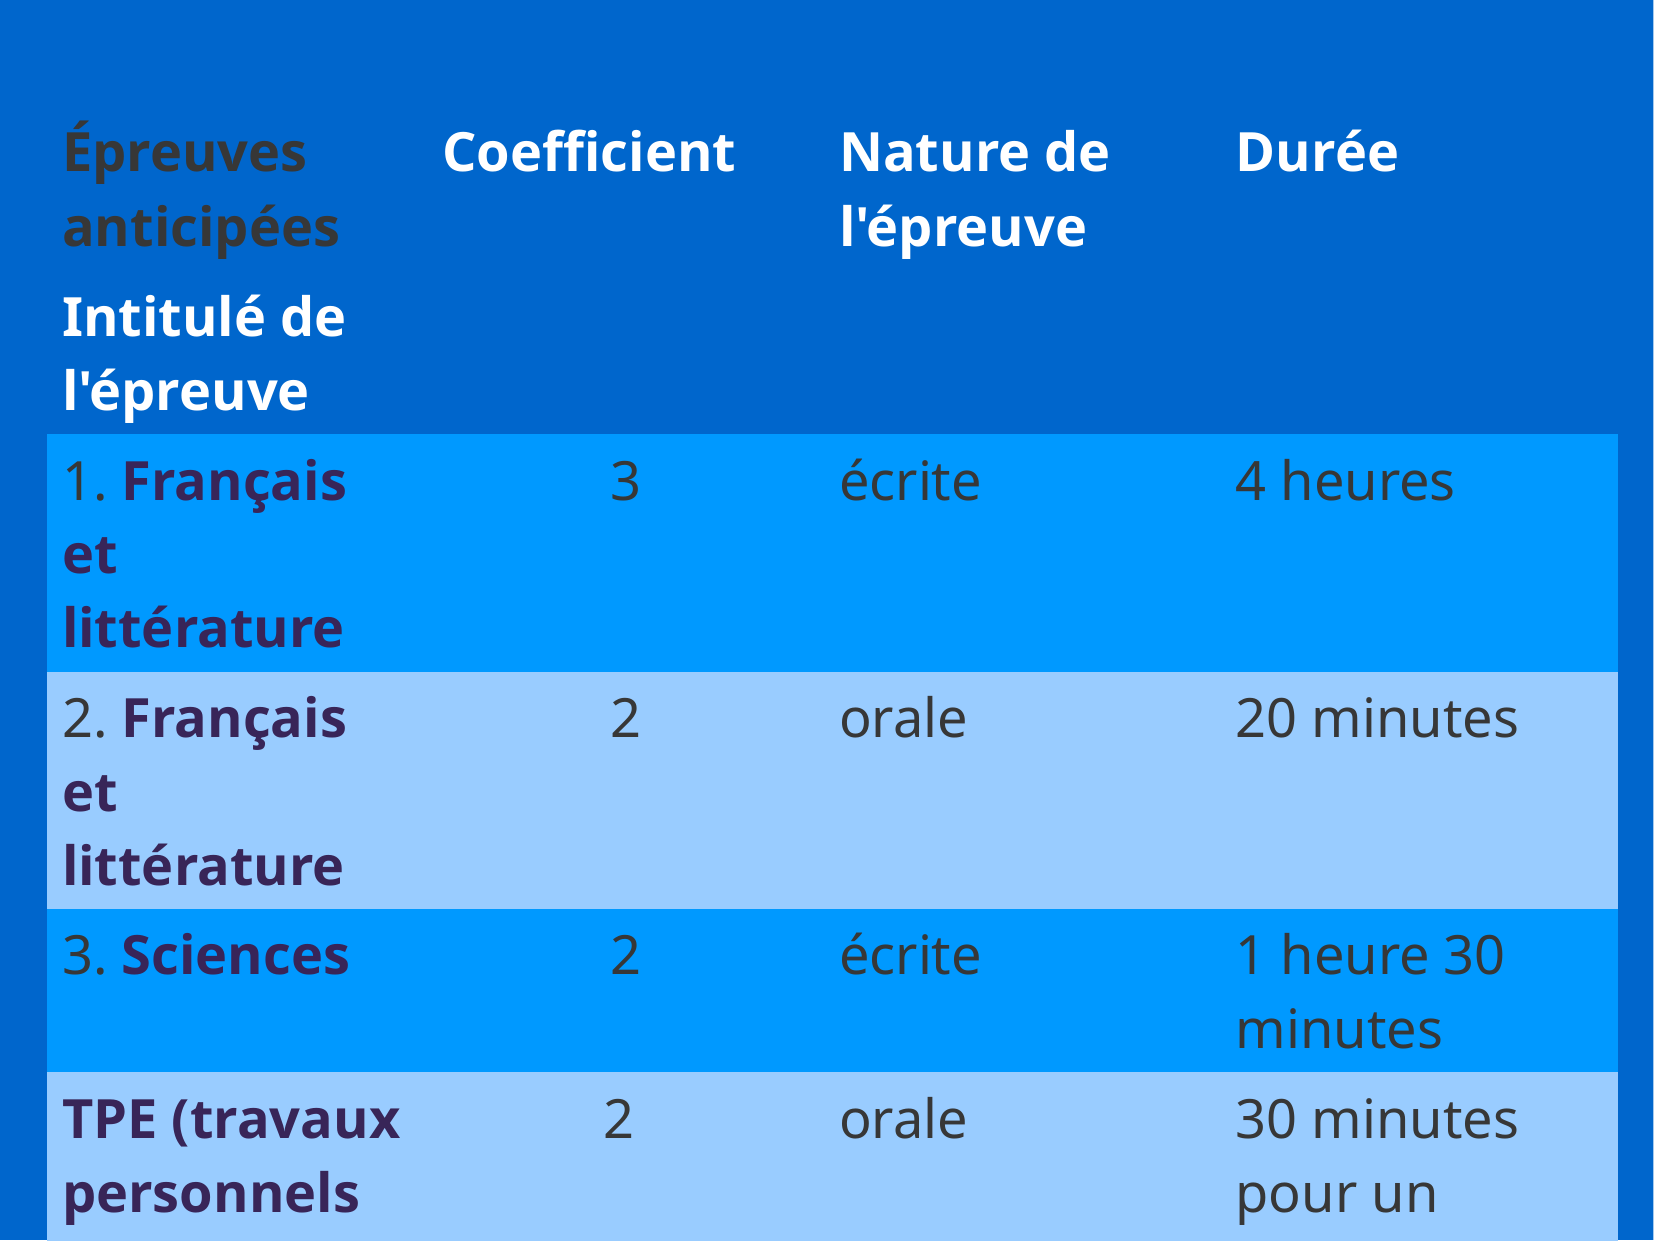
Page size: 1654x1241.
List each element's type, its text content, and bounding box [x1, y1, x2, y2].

table_cell TPE (travaux personnels encadrés) [47, 1072, 428, 1241]
table_header Coefficient [428, 106, 824, 434]
table_cell 2 [428, 909, 824, 1072]
table_header Nature de l'épreuve [824, 106, 1221, 434]
table_cell 3 [428, 434, 824, 672]
table_cell 20 minutes [1221, 672, 1618, 909]
table_cell orale [824, 1072, 1221, 1241]
table_cell 1. Français et littérature [47, 434, 428, 672]
table_cell écrite [824, 434, 1221, 672]
table_cell 4 heures [1221, 434, 1618, 672]
table_header Durée [1221, 106, 1618, 434]
table_cell écrite [824, 909, 1221, 1072]
table_cell orale [824, 672, 1221, 909]
table_cell 2 [428, 672, 824, 909]
table_cell 30 minutes pour un groupe de 3 candidats [1221, 1072, 1618, 1241]
table_header Épreuves anticipées Intitulé de l'épreuve [47, 106, 428, 434]
table_cell 3. Sciences [47, 909, 428, 1072]
table_cell 2 [428, 1072, 824, 1241]
table_cell 2. Français et littérature [47, 672, 428, 909]
table_cell 1 heure 30 minutes [1221, 909, 1618, 1072]
